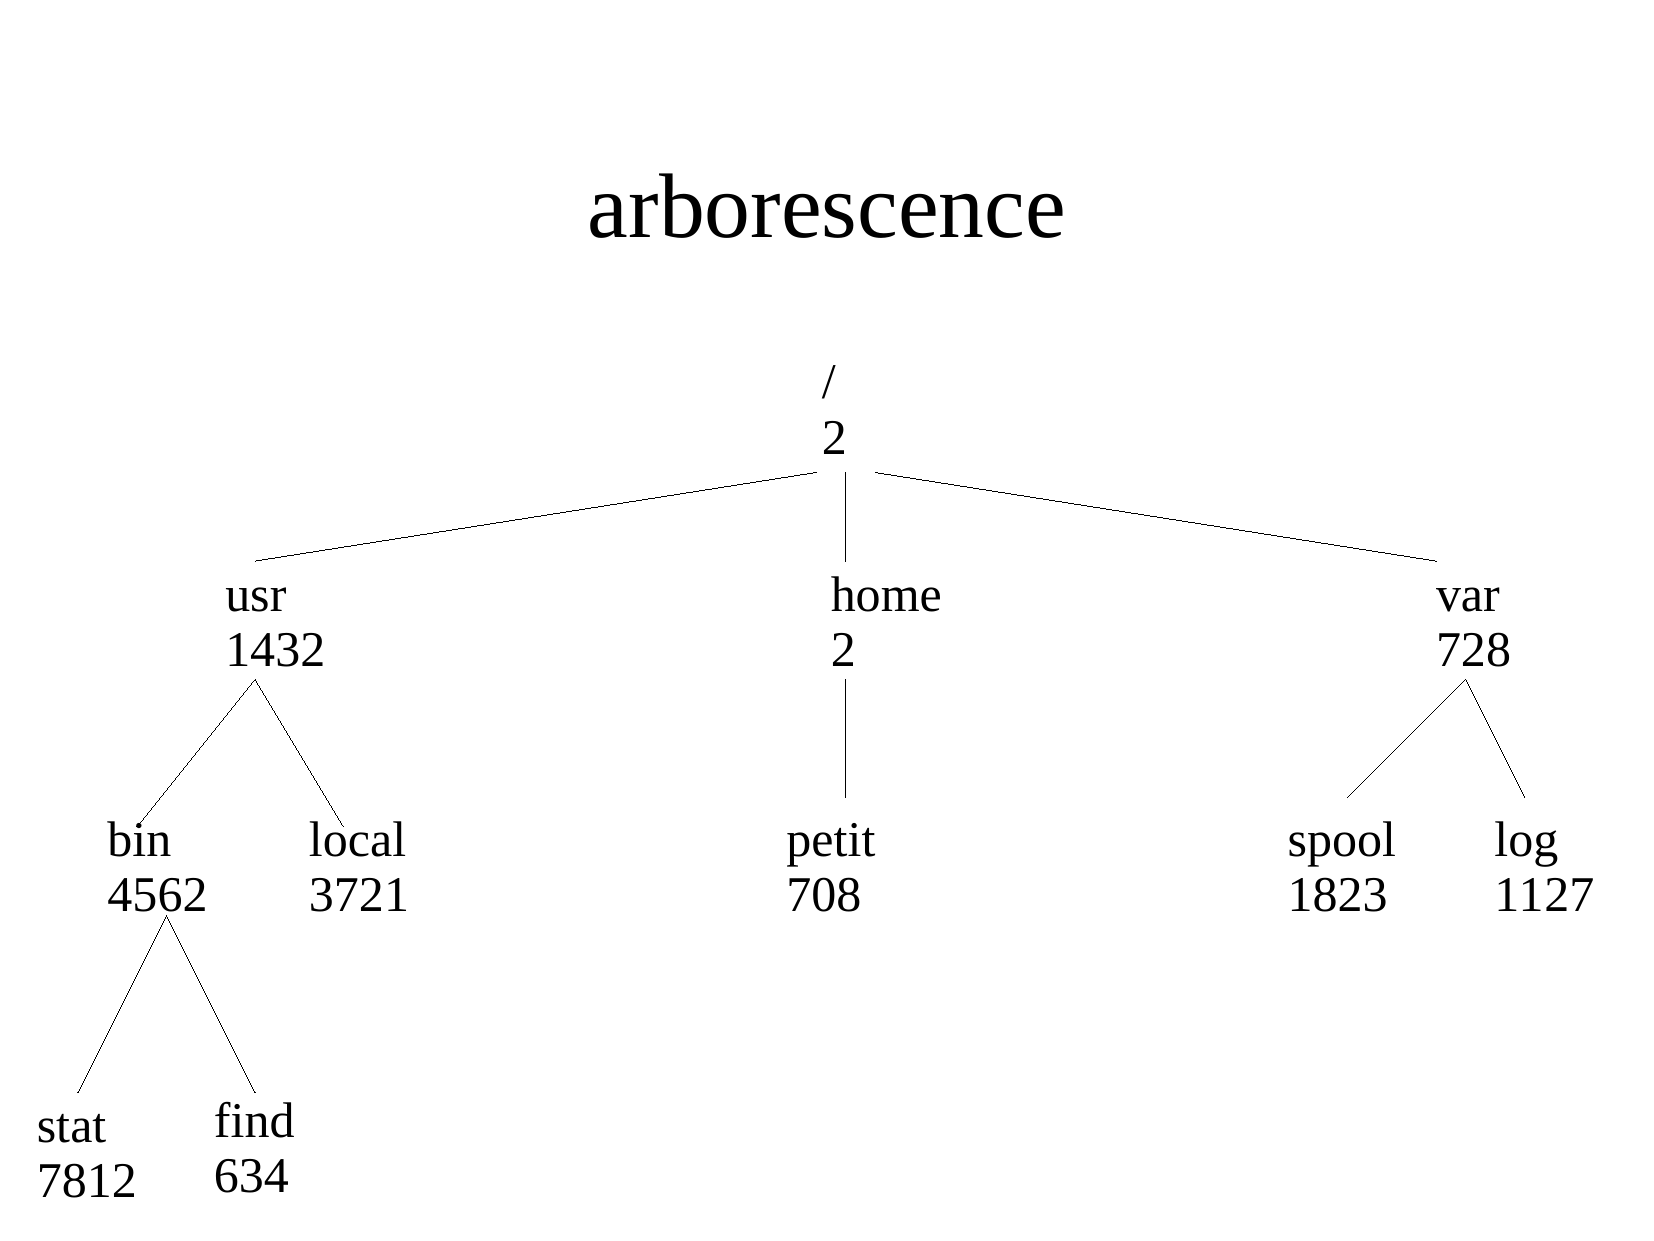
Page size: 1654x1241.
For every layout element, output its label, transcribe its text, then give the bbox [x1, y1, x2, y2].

text_box / 2 [821, 354, 876, 468]
text_box petit 708 [786, 812, 876, 925]
text_box bin 4562 [107, 812, 208, 925]
text_box home 2 [830, 566, 964, 680]
text_box var 728 [1436, 566, 1584, 680]
text_box spool 1823 [1287, 812, 1397, 925]
text_box usr 1432 [225, 566, 403, 680]
text_box stat 7812 [36, 1098, 137, 1211]
text_box local 3721 [309, 812, 410, 925]
title arborescence [121, 102, 1534, 311]
text_box log 1127 [1494, 812, 1595, 925]
text_box find 634 [213, 1092, 295, 1206]
